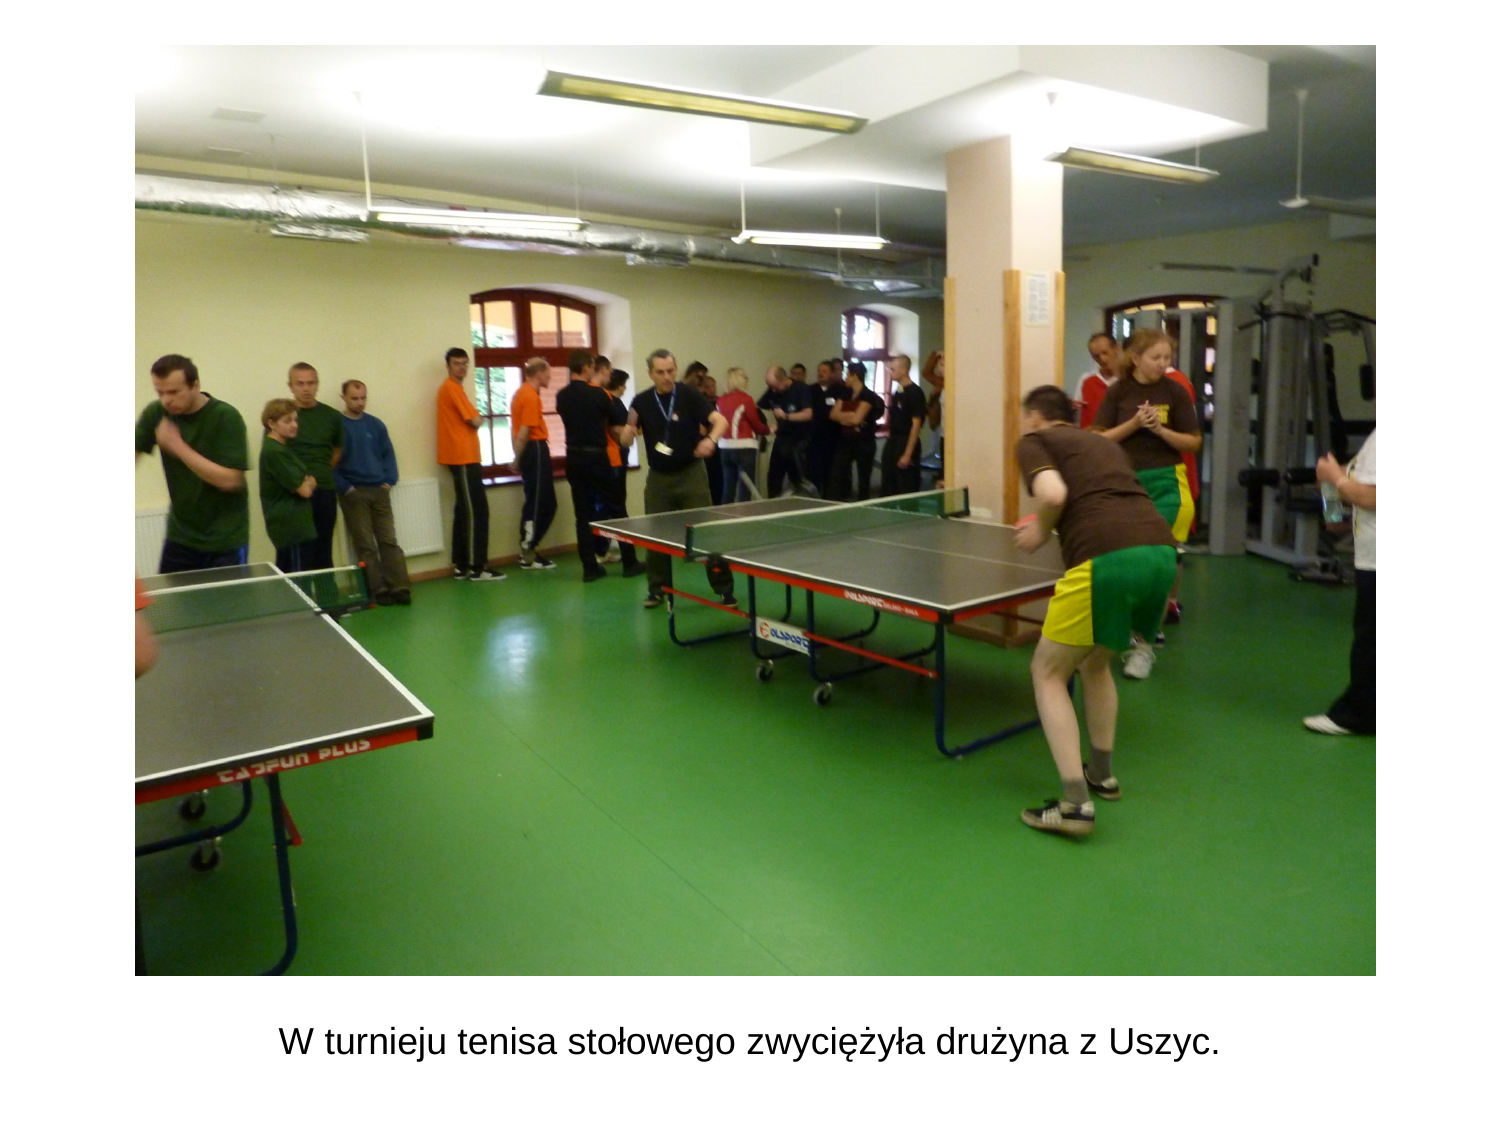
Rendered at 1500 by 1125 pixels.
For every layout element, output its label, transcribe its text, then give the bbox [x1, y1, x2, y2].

text_box W turnieju tenisa stołowego zwyciężyła drużyna z Uszyc. [76, 1009, 1424, 1070]
picture [135, 45, 1376, 976]
